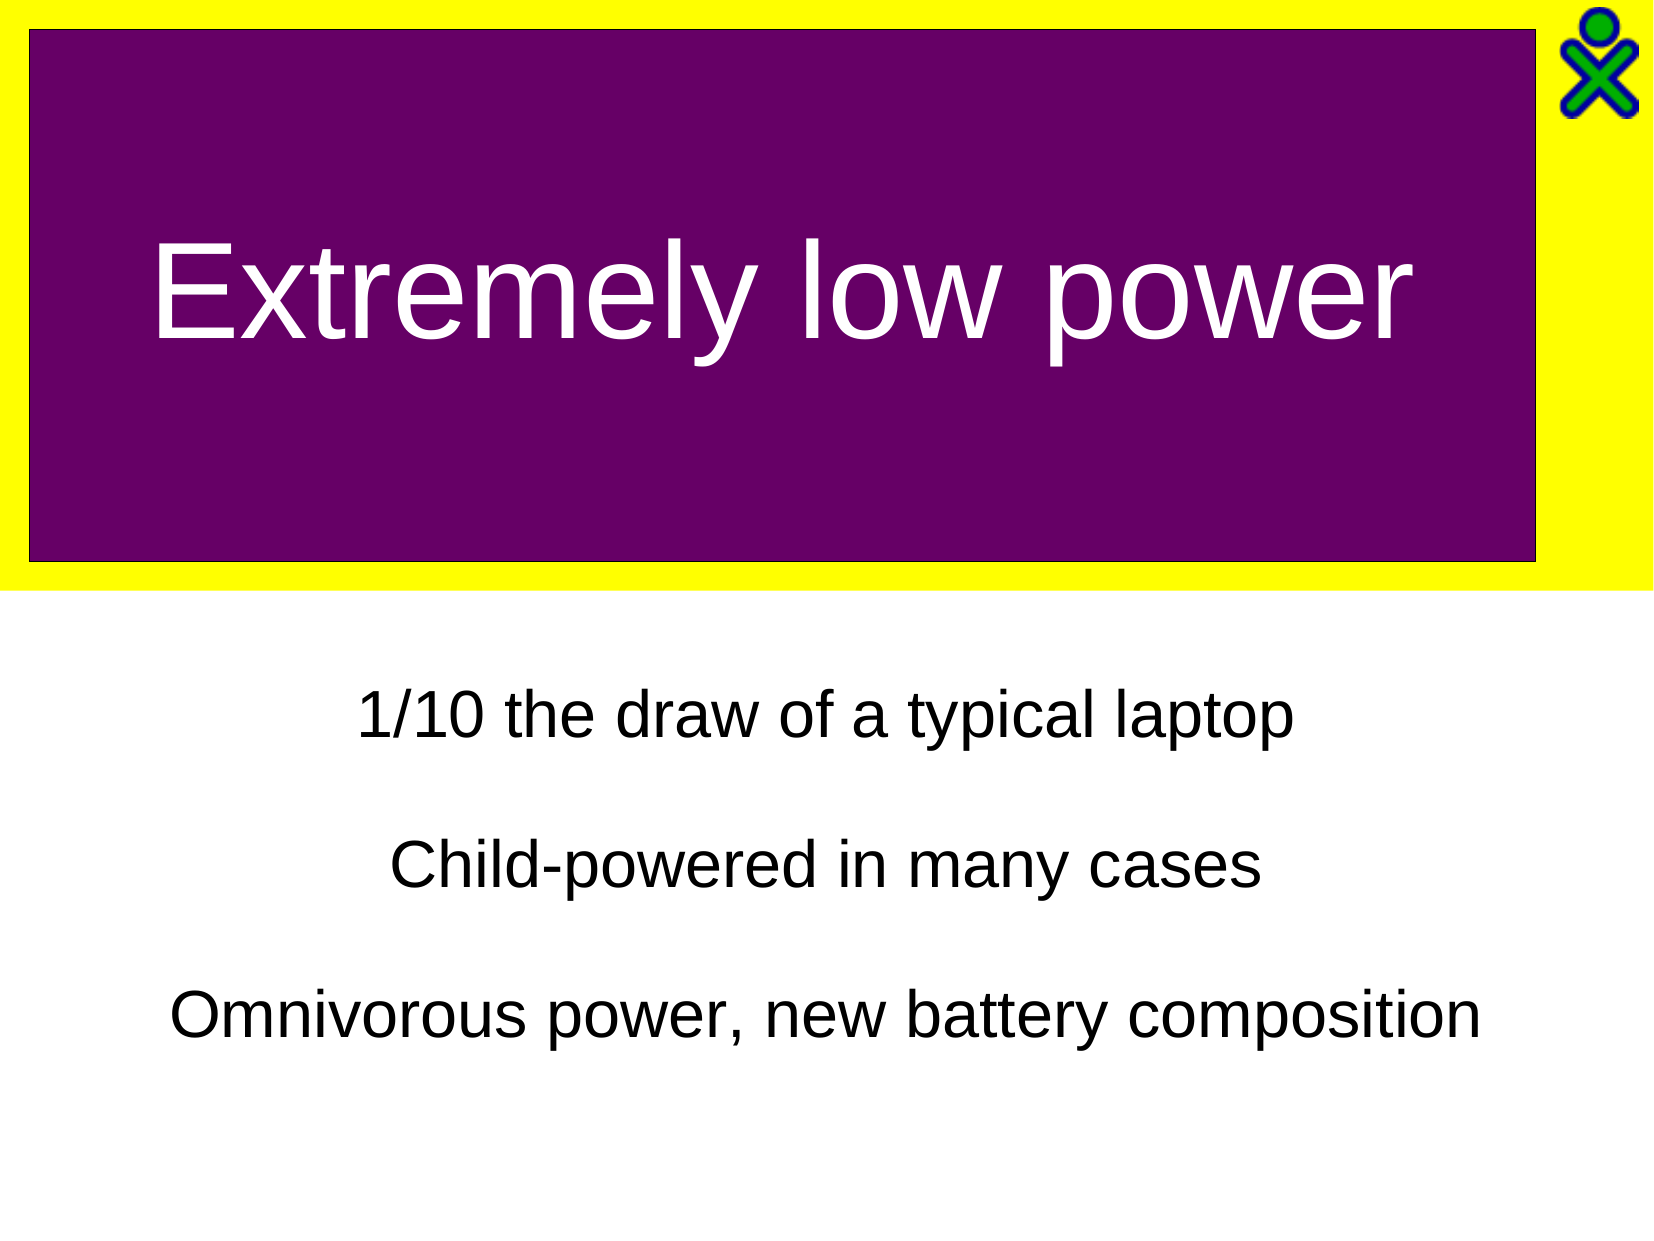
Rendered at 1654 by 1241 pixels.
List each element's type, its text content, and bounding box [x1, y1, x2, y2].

title Extremely low power [59, 56, 1506, 525]
picture [1559, 7, 1639, 119]
subtitle 1/10 the draw of a typical laptop Child-powered in many cases Omnivorous power, new battery composition [82, 627, 1571, 1102]
